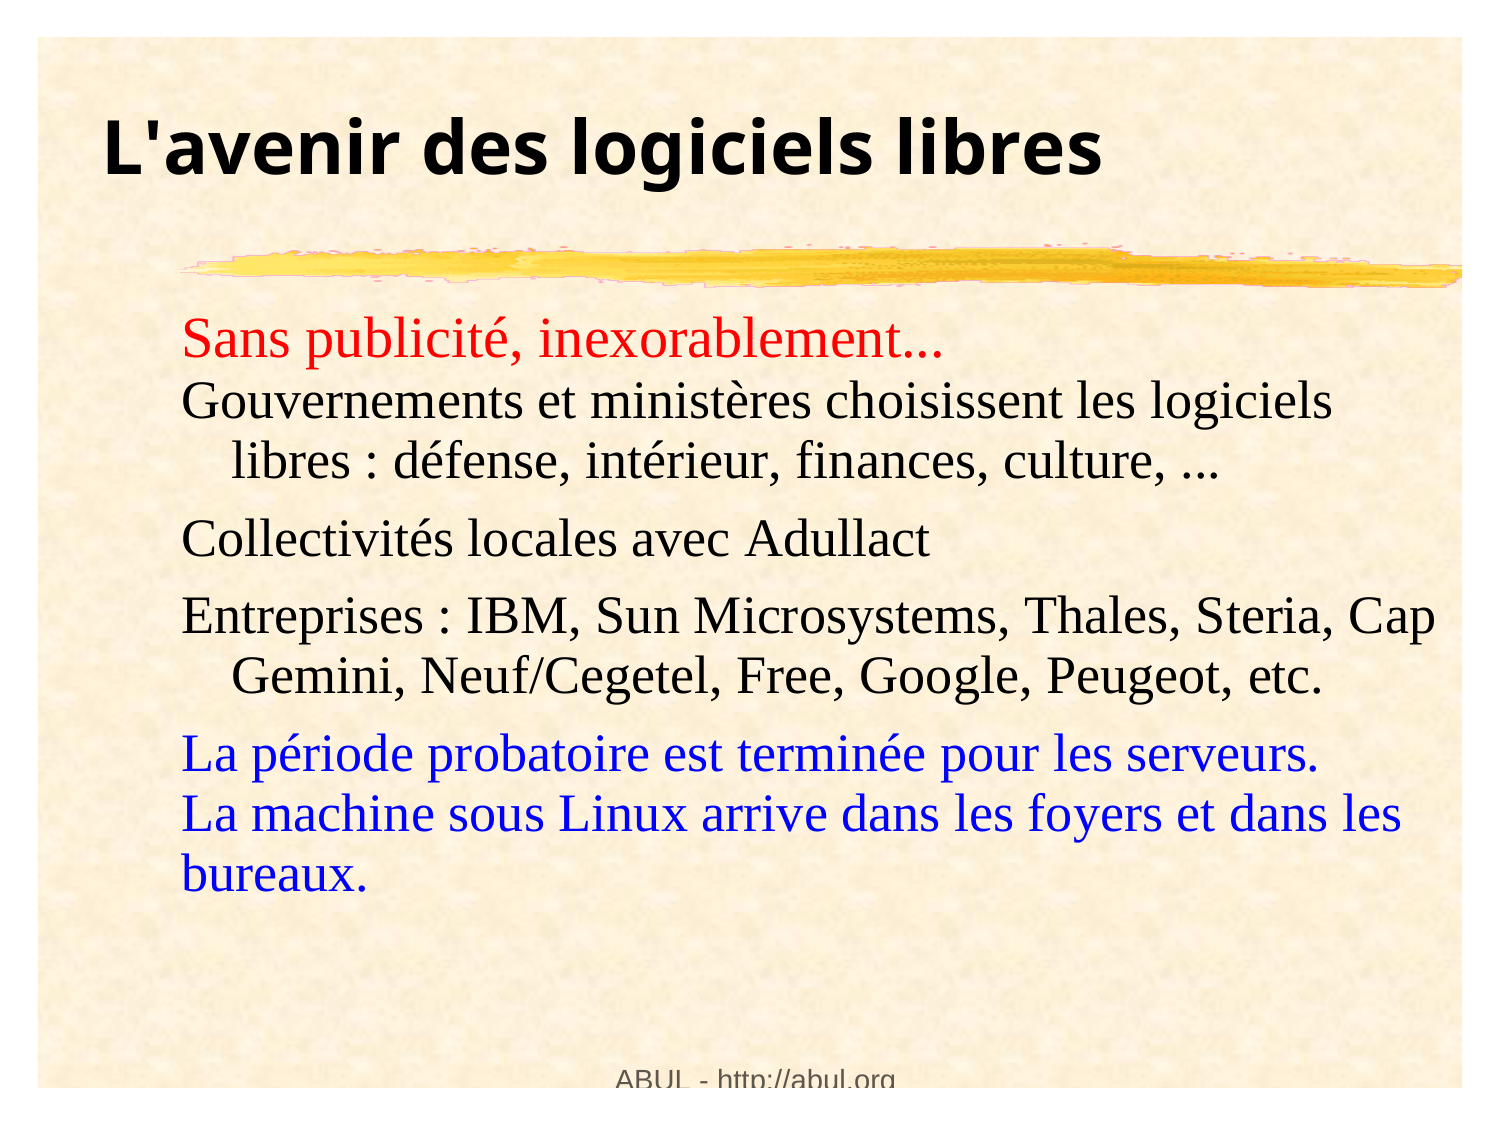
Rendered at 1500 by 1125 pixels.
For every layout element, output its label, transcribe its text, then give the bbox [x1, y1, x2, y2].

picture [618, 1084, 630, 1088]
picture [620, 1073, 627, 1082]
picture [794, 1082, 801, 1088]
picture [639, 1081, 649, 1088]
text_box Sans publicité, inexorablement... Gouvernements et ministères choisissent les logiciels libres : défense, intérieur, finances, culture, ... Collectivités locales avec Adullact Entreprises : IBM, Sun Microsystems, Thales, Steria, Cap Gemini, Neuf/Cegetel, Free, Google, Peugeot, etc. La période probatoire est terminée pour les serveurs. La machine sous Linux arrive dans les foyers et dans les bureaux. [181, 305, 1463, 1006]
picture [754, 1076, 761, 1088]
picture [639, 1072, 648, 1078]
picture [883, 1076, 891, 1088]
title L'avenir des logiciels libres [101, 39, 1312, 253]
picture [738, 1076, 743, 1088]
picture [722, 1076, 729, 1088]
picture [811, 1076, 818, 1088]
picture [37, 37, 1463, 1088]
picture [858, 1076, 866, 1088]
